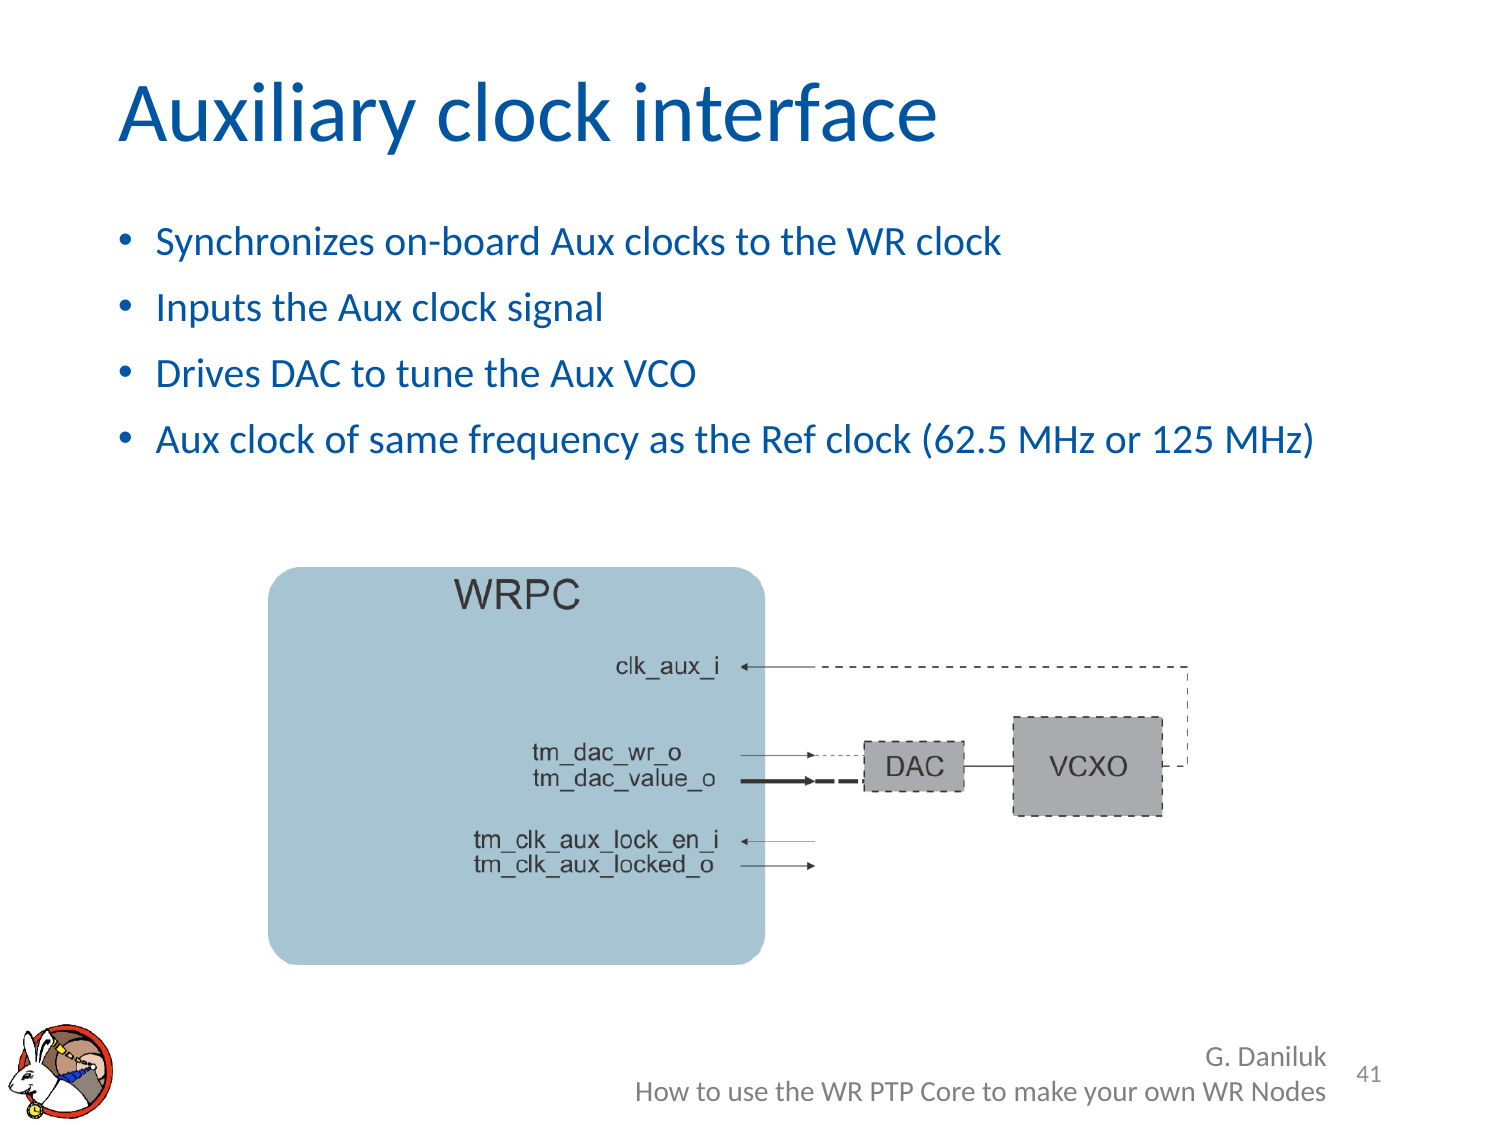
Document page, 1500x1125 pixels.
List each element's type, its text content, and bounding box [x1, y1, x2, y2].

picture [7, 1024, 113, 1121]
slide_number <number> [1342, 1042, 1397, 1103]
text_box G. Daniluk How to use the WR PTP Core to make your own WR Nodes [112, 1029, 1342, 1115]
list Synchronizes on-board Aux clocks to the WR clock Inputs the Aux clock signal Drives DAC to tune the Aux VCO Aux clock of same frequency as the Ref clock (62.5 MHz or 125 MHz) [103, 211, 1397, 1014]
title Auxiliary clock interface [103, 59, 1397, 169]
picture [268, 567, 1188, 965]
